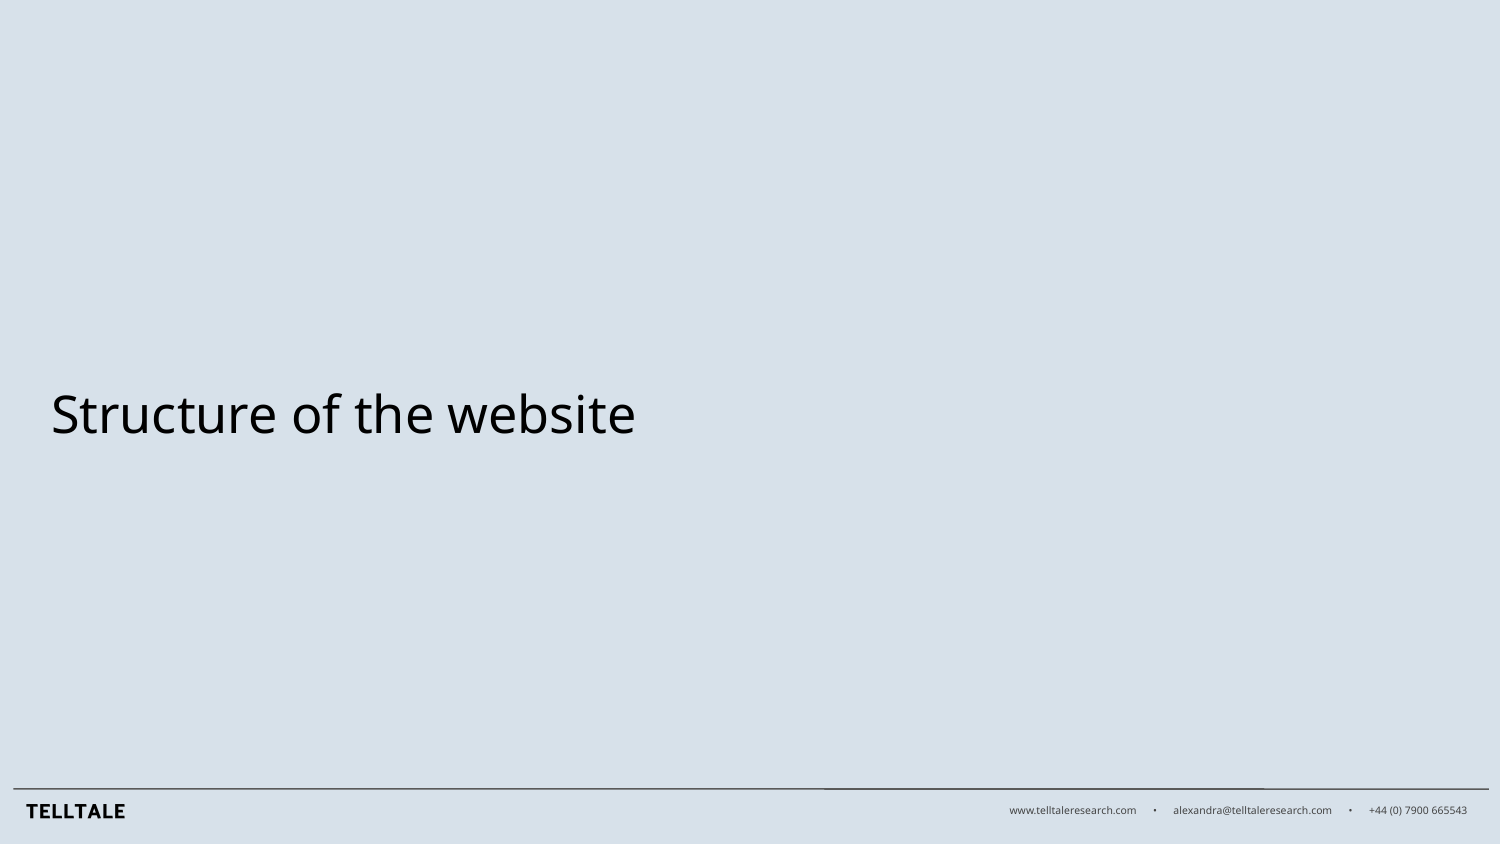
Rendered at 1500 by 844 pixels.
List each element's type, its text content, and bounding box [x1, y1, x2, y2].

picture [26, 804, 125, 821]
title Structure of the website [51, 374, 1449, 469]
